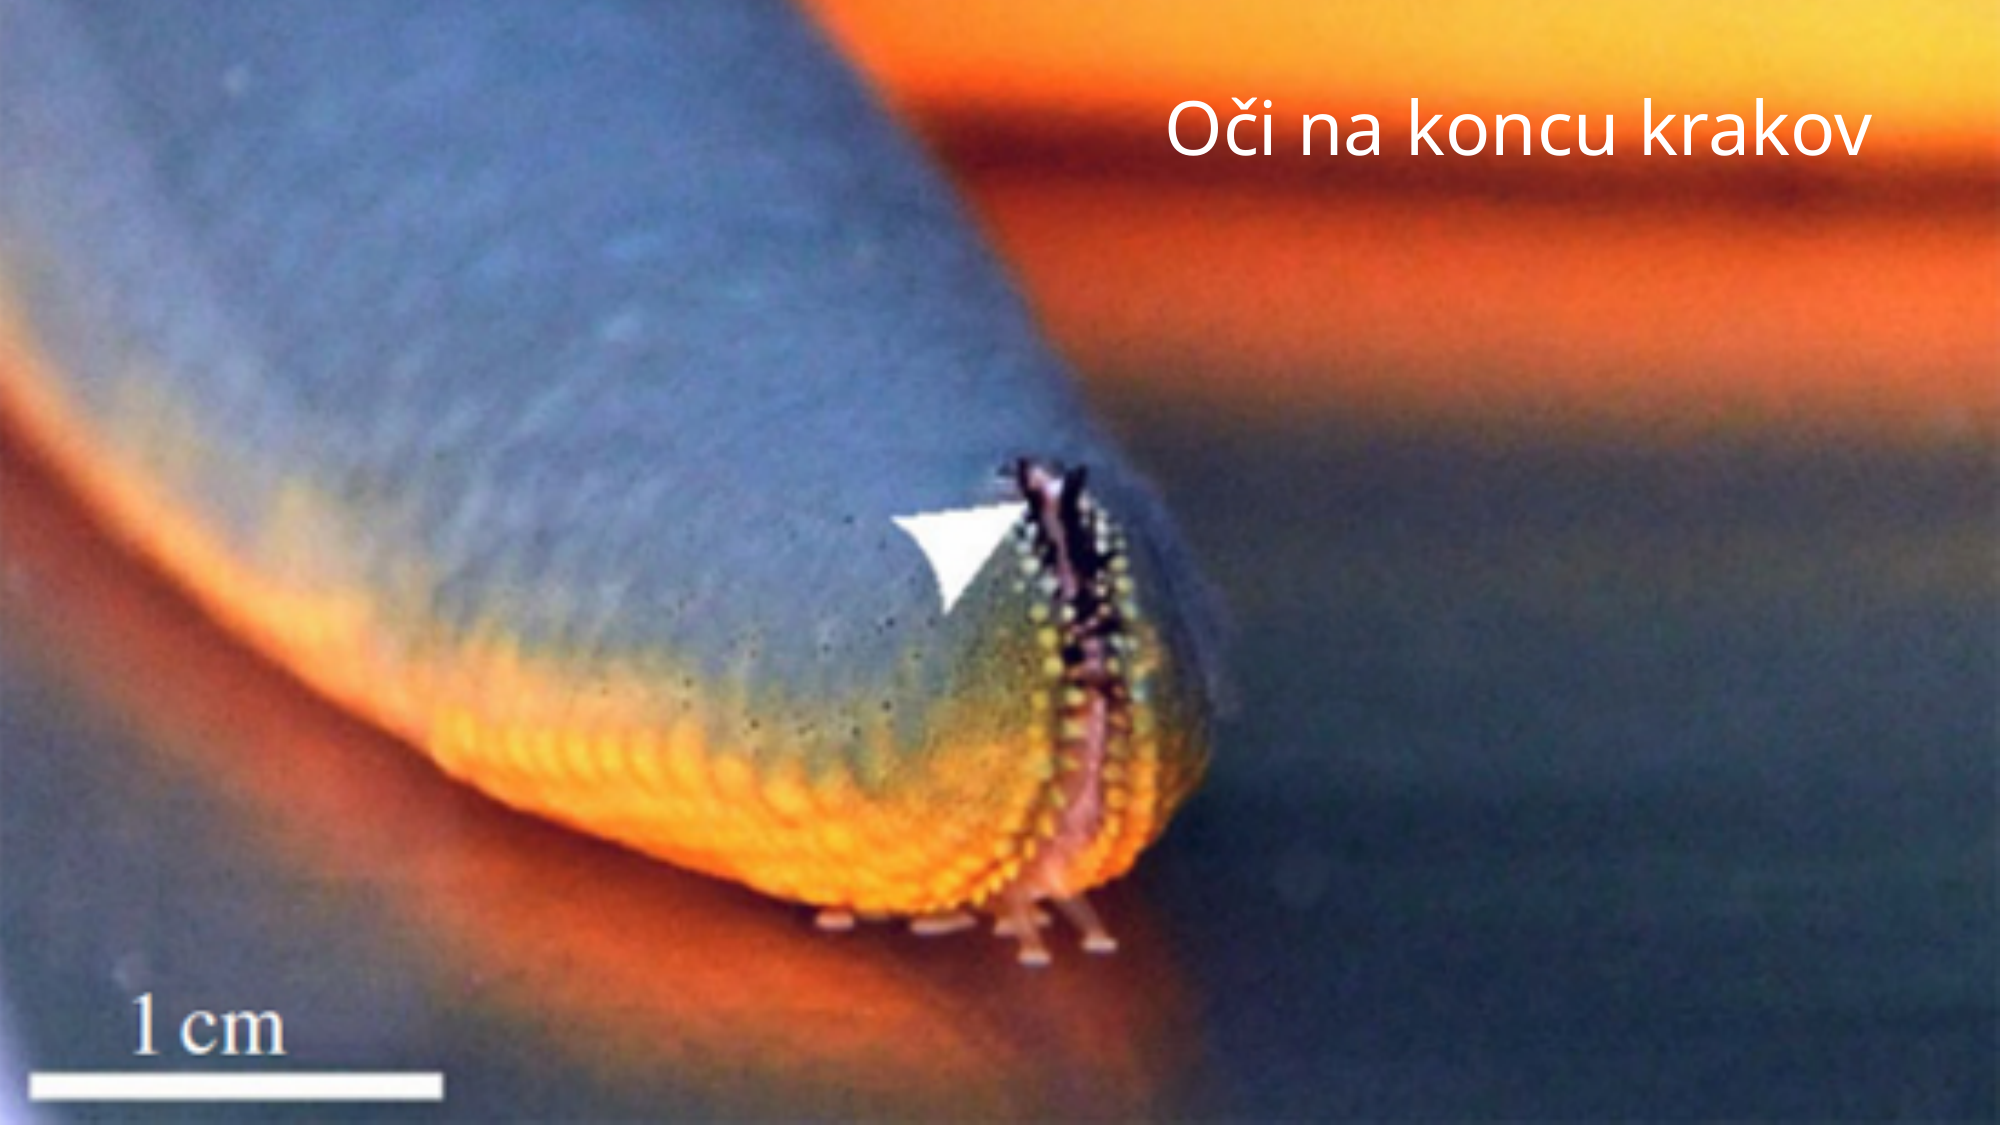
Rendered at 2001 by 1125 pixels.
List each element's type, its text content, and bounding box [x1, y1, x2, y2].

picture [0, 0, 2000, 1125]
text_box Oči na koncu krakov [1149, 73, 1933, 179]
